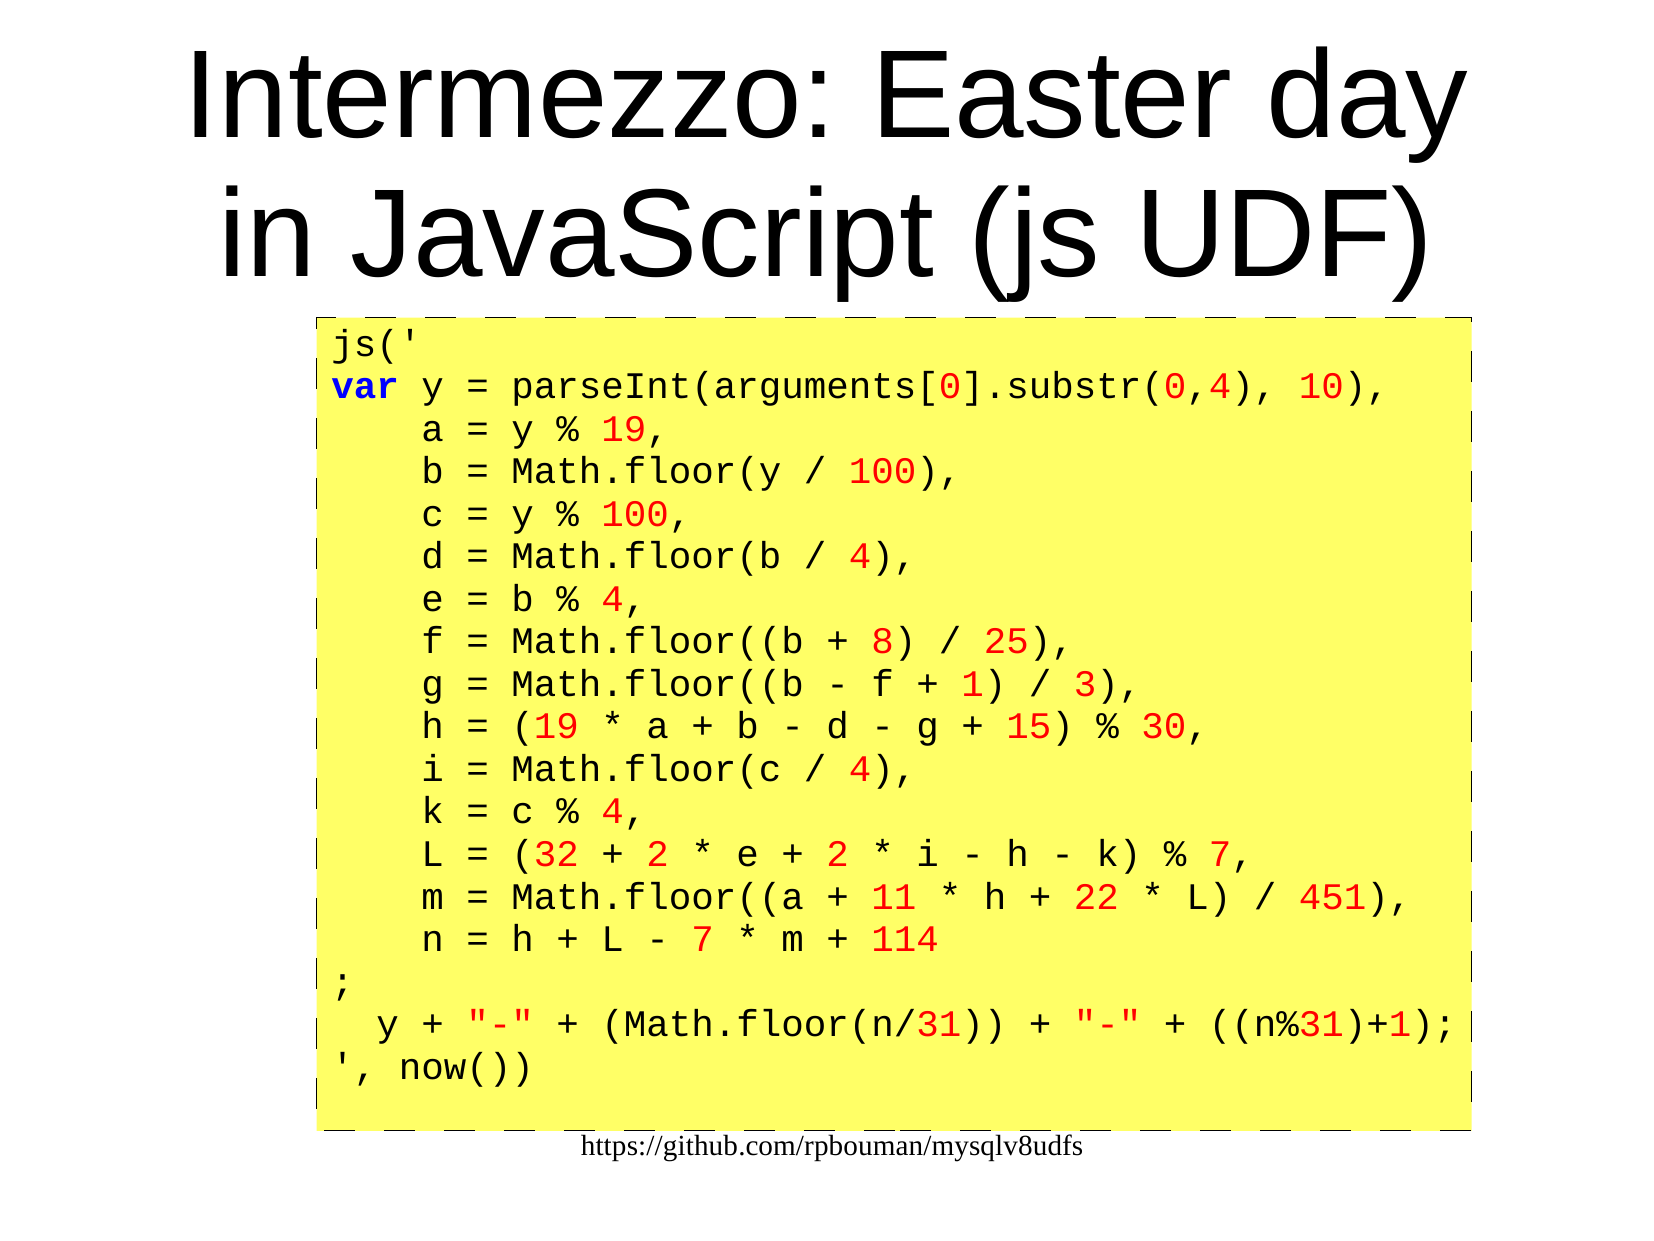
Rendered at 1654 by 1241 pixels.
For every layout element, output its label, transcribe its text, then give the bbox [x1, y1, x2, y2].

text_box js(' var y = parseInt(arguments[0].substr(0,4), 10), a = y % 19, b = Math.floor(y / 100), c = y % 100, d = Math.floor(b / 4), e = b % 4, f = Math.floor((b + 8) / 25), g = Math.floor((b - f + 1) / 3), h = (19 * a + b - d - g + 15) % 30, i = Math.floor(c / 4), k = c % 4, L = (32 + 2 * e + 2 * i - h - k) % 7, m = Math.floor((a + 11 * h + 22 * L) / 451), n = h + L - 7 * m + 114 ; y + "-" + (Math.floor(n/31)) + "-" + ((n%31)+1); ', now()) [316, 317, 1472, 1131]
title Intermezzo: Easter day in JavaScript (js UDF) [82, 23, 1571, 304]
